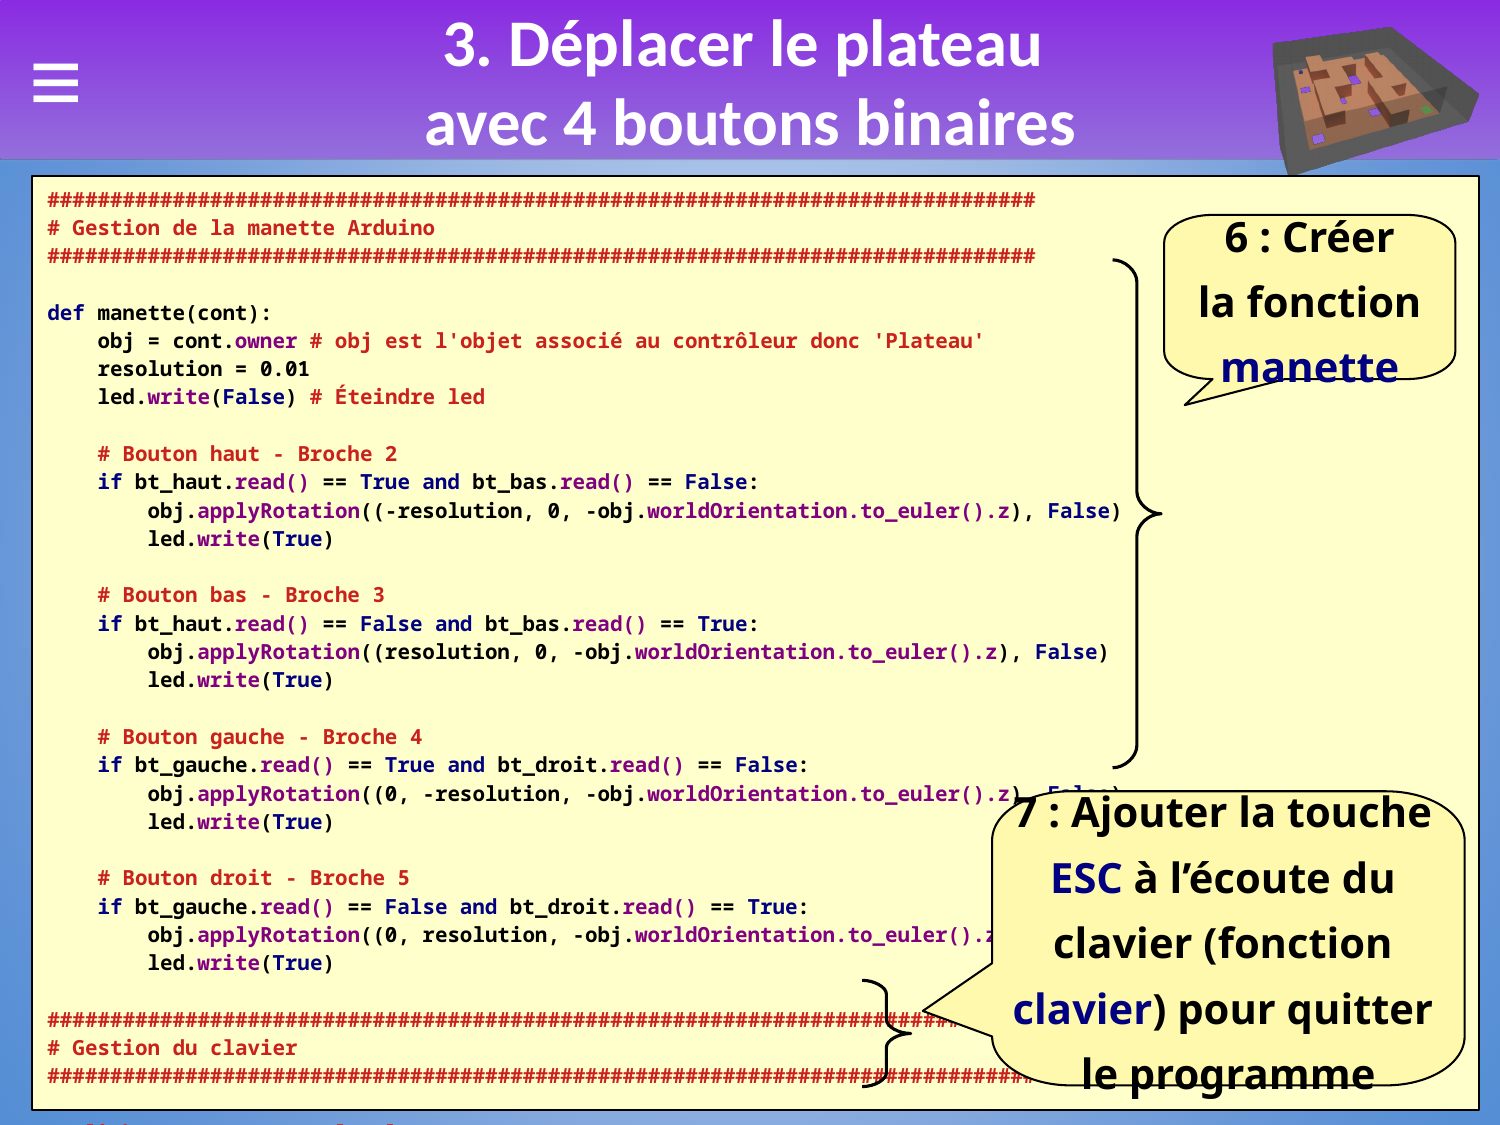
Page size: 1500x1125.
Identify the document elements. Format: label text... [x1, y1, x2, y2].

picture [0, 27, 1500, 1125]
text_box 7 : Ajouter la touche ESC à l’écoute du clavier (fonction clavier) pour quitter le programme [922, 791, 1465, 1086]
text_box 3. Déplacer le plateau avec 4 boutons binaires [0, 0, 1500, 159]
text_box ≡ [14, 23, 101, 141]
text_box ############################################################################### # Gestion de la manette Arduino ############################################################################### def manette(cont): obj = cont.owner # obj est l'objet associé au contrôleur donc 'Plateau' resolution = 0.01 led.write(False) # Éteindre led # Bouton haut - Broche 2 if bt_haut.read() == True and bt_bas.read() == False: obj.applyRotation((-resolution, 0, -obj.worldOrientation.to_euler().z), False) led.write(True) # Bouton bas - Broche 3 if bt_haut.read() == False and bt_bas.read() == True: obj.applyRotation((resolution, 0, -obj.worldOrientation.to_euler().z), False) led.write(True) # Bouton gauche - Broche 4 if bt_gauche.read() == True and bt_droit.read() == False: obj.applyRotation((0, -resolution, -obj.worldOrientation.to_euler().z), False) led.write(True) # Bouton droit - Broche 5 if bt_gauche.read() == False and bt_droit.read() == True: obj.applyRotation((0, resolution, -obj.worldOrientation.to_euler().z), False) led.write(True) ############################################################################### # Gestion du clavier ############################################################################### # Flèches pour tourner le plateau def clavier(cont): obj = cont.owner # obj est l'objet associé au contrôleur donc 'Plateau' keyboard = bge.logic.keyboard resolution = 0.01 # Touche ESC -> Quitter if keyboard.inputs[bge.events.ESCKEY].status[0] == ACTIVATE: carte.exit() bge.logic.endGame() [31, 176, 1479, 1111]
text_box 6 : Créer la fonction manette [1164, 214, 1456, 406]
